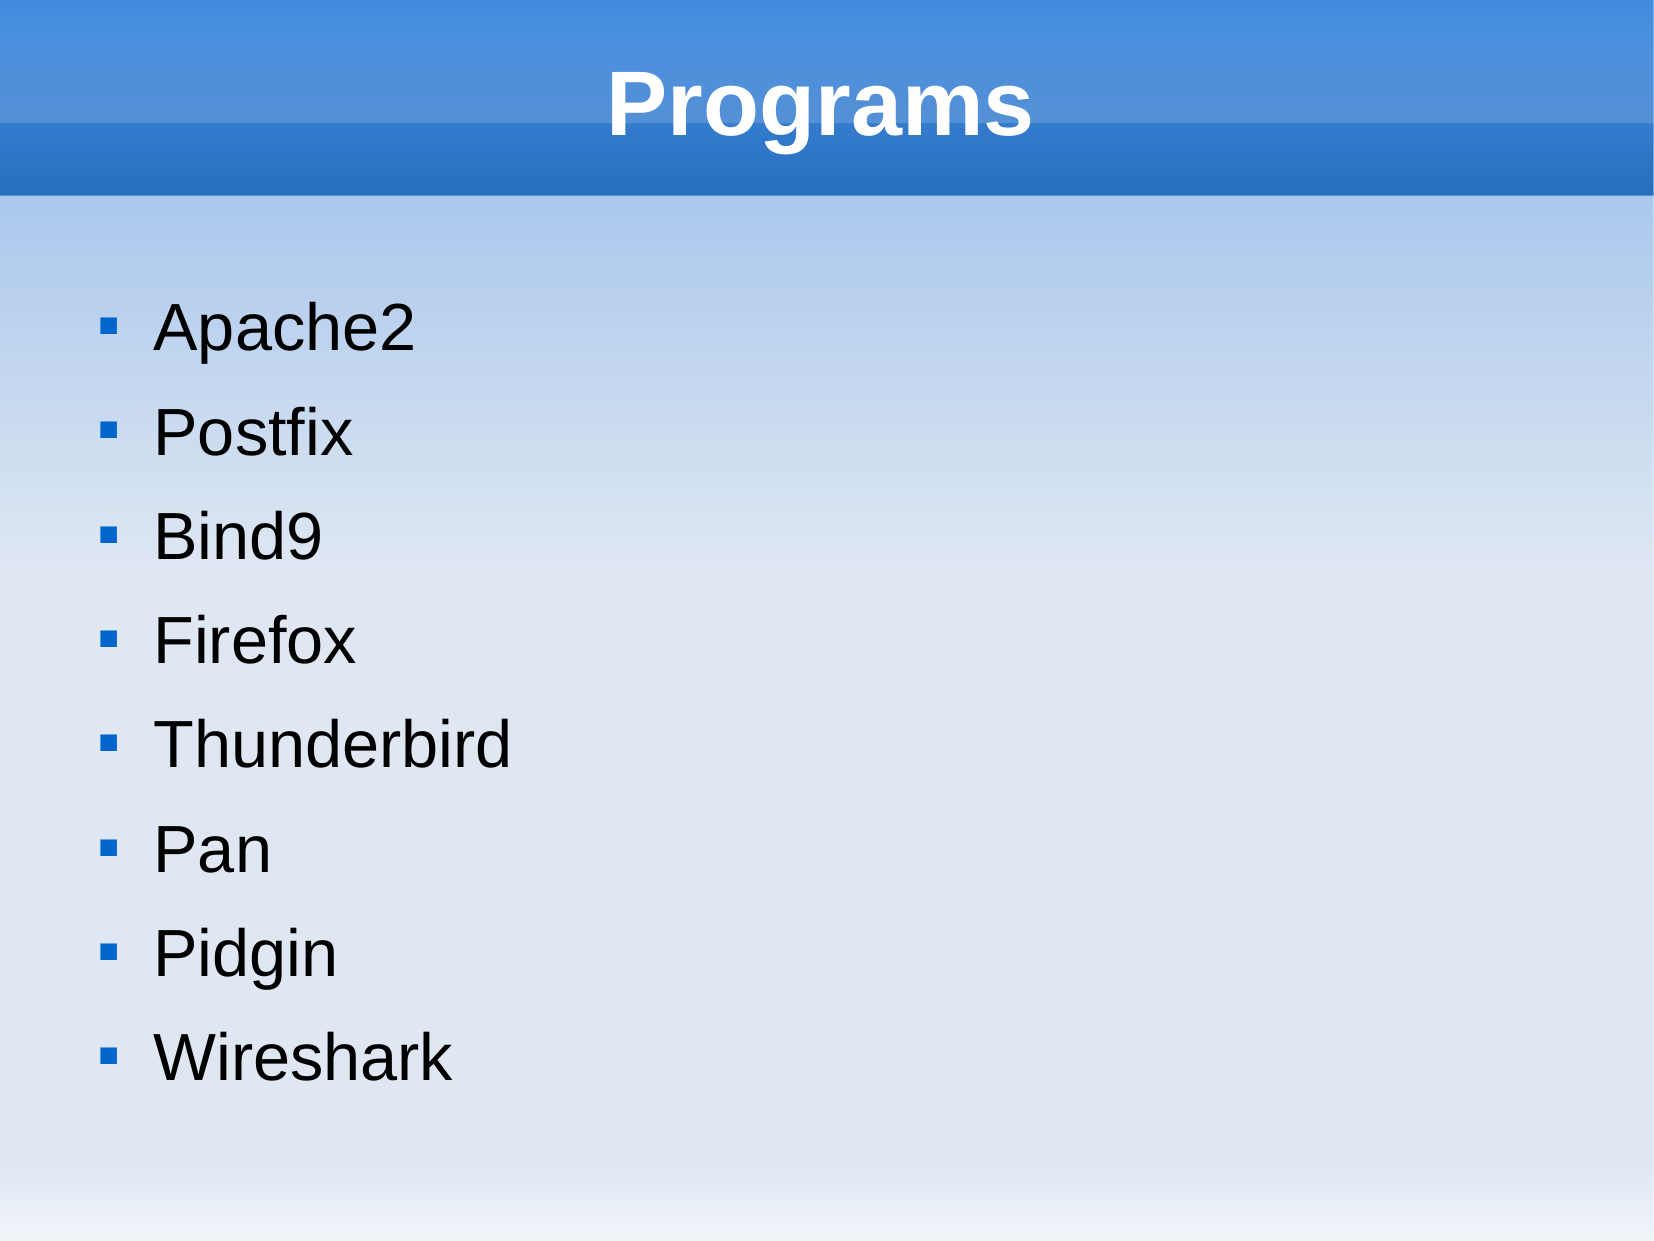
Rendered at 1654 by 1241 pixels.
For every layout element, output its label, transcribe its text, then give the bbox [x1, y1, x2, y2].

picture [0, 0, 1654, 1241]
title Programs [76, 0, 1565, 208]
list Apache2 Postfix Bind9 Firefox Thunderbird Pan Pidgin Wireshark [82, 290, 1571, 1096]
